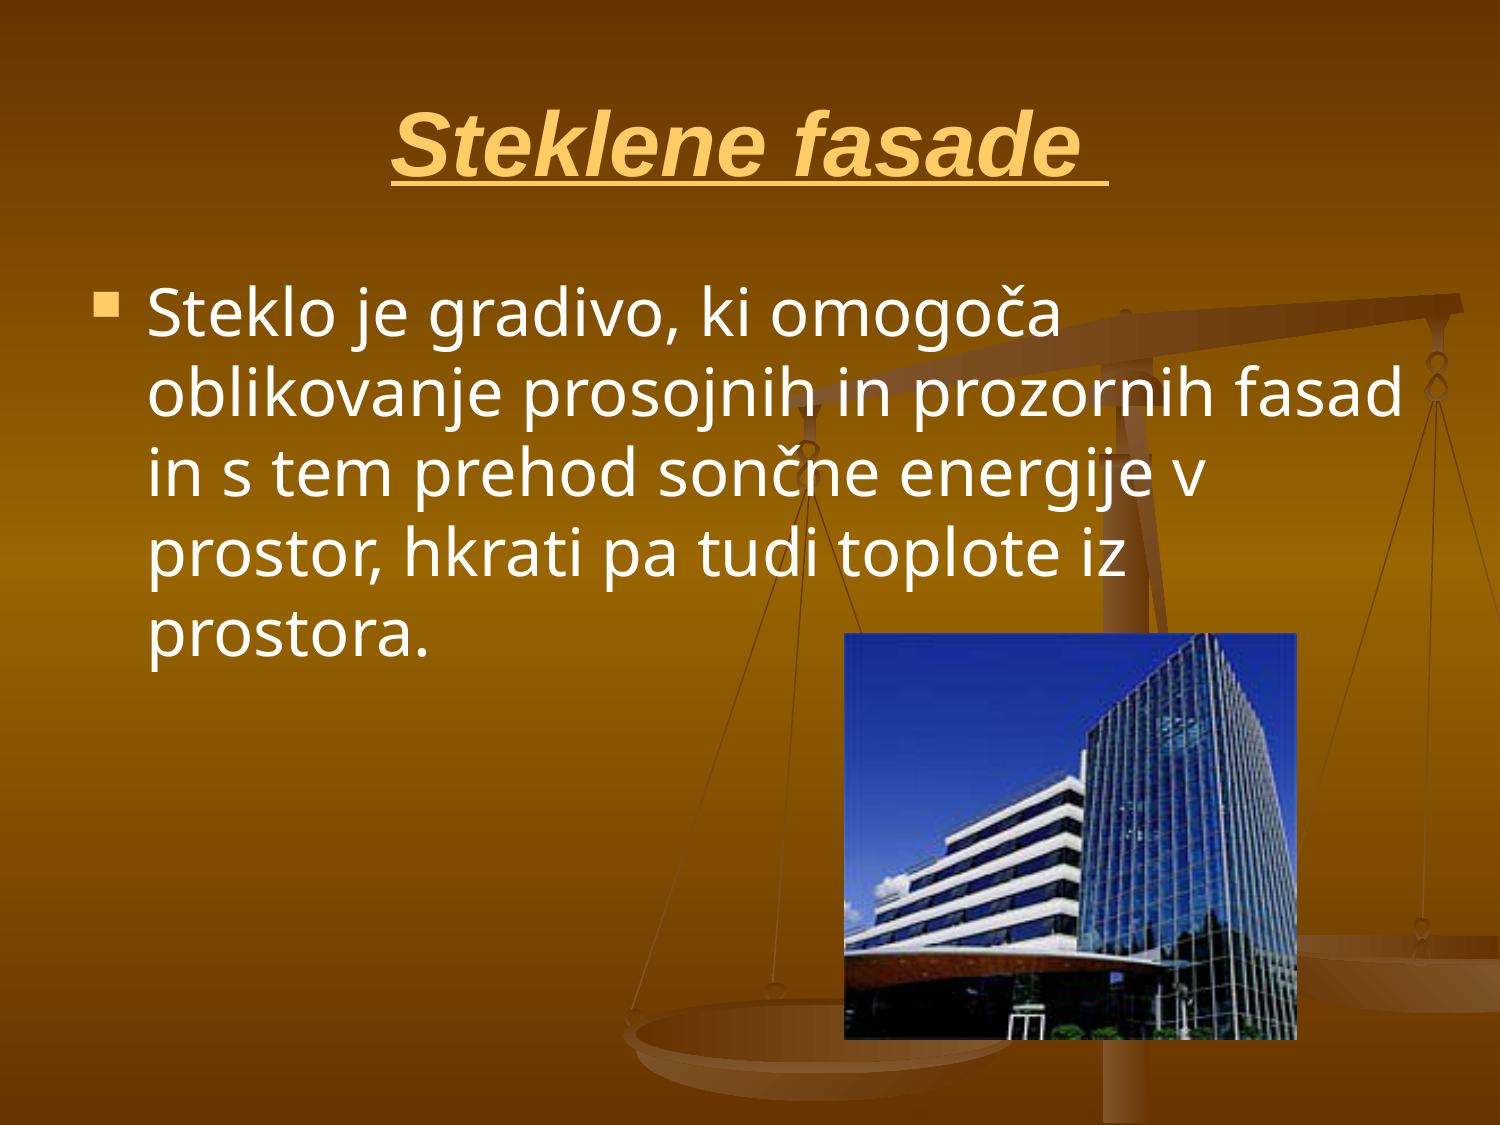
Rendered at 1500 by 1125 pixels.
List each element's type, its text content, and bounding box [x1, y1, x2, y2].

picture [844, 633, 1297, 1040]
list Steklo je gradivo, ki omogoča oblikovanje prosojnih in prozornih fasad in s tem prehod sončne energije v prostor, hkrati pa tudi toplote iz prostora. [75, 262, 1425, 1006]
title Steklene fasade [75, 45, 1425, 234]
